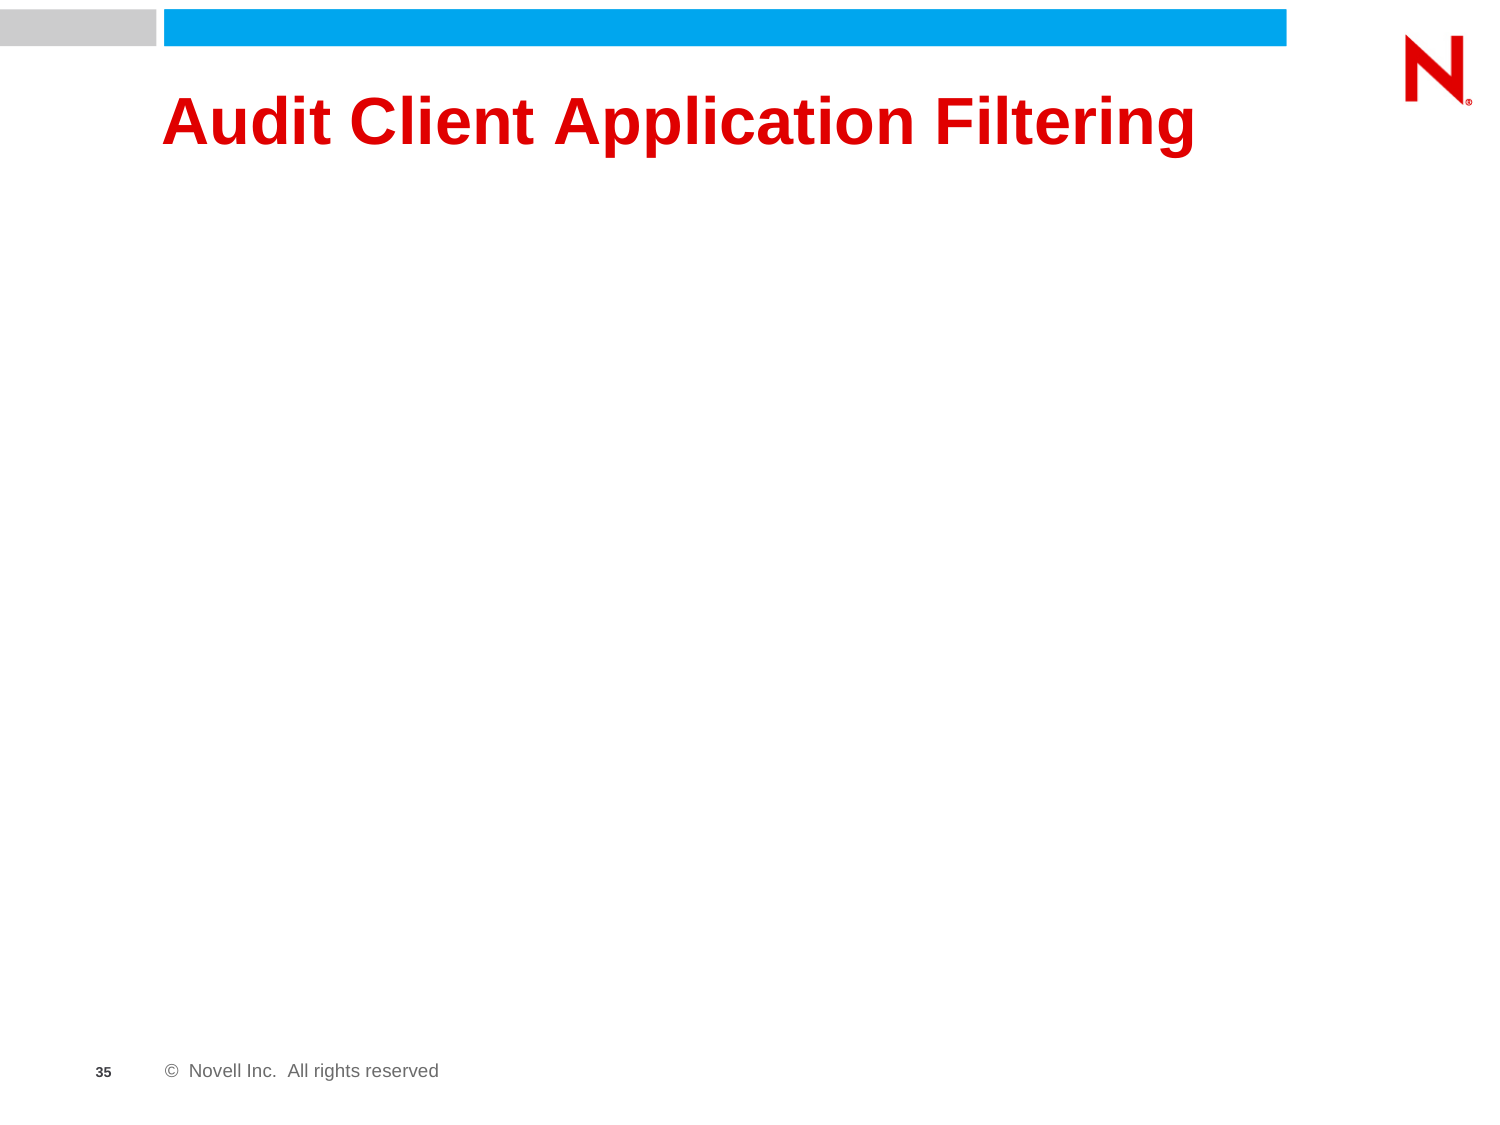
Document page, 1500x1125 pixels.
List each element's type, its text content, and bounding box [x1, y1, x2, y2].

picture [1403, 32, 1473, 107]
title Audit Client Application Filtering [161, 41, 1383, 205]
